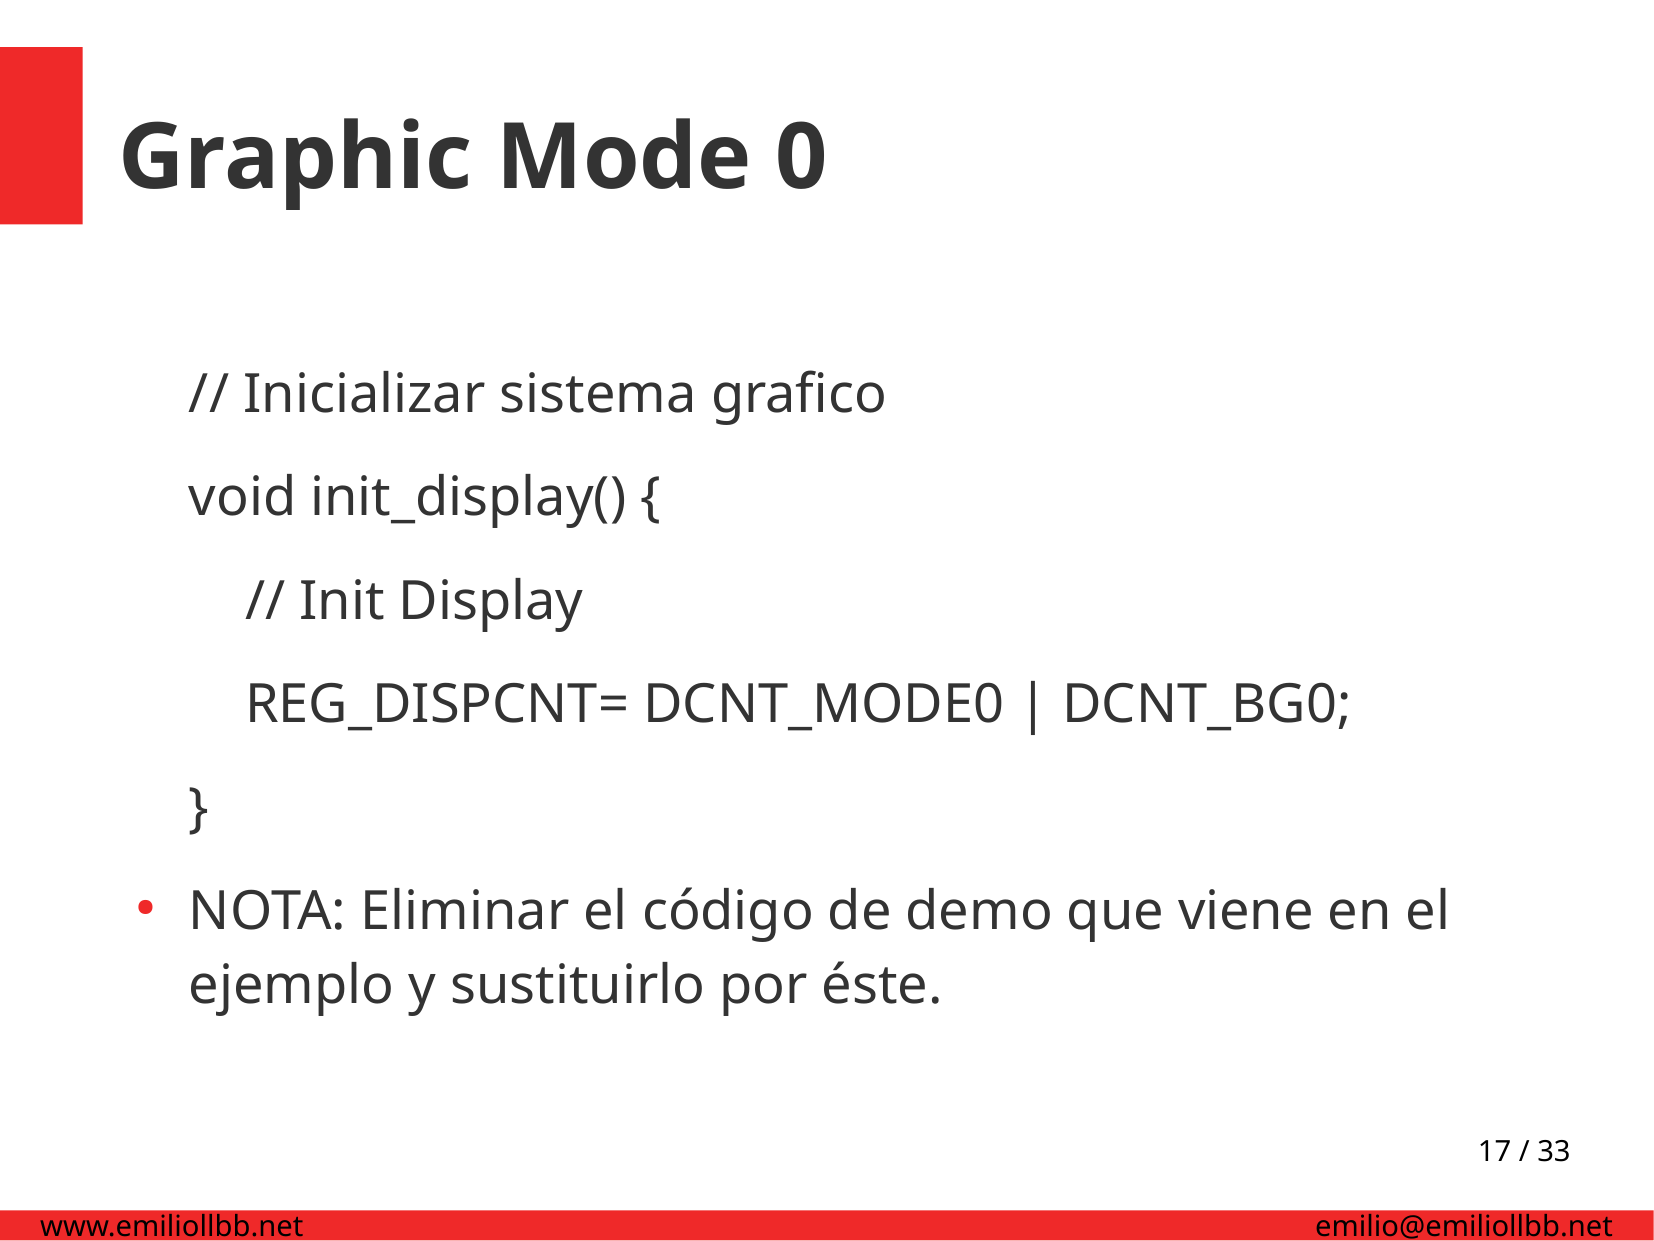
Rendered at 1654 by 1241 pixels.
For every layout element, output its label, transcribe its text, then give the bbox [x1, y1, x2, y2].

title Graphic Mode 0 [118, 49, 1571, 257]
list // Inicializar sistema grafico void init_display() { // Init Display REG_DISPCNT= DCNT_MODE0 | DCNT_BG0; } NOTA: Eliminar el código de demo que viene en el ejemplo y sustituirlo por éste. [118, 354, 1536, 1074]
